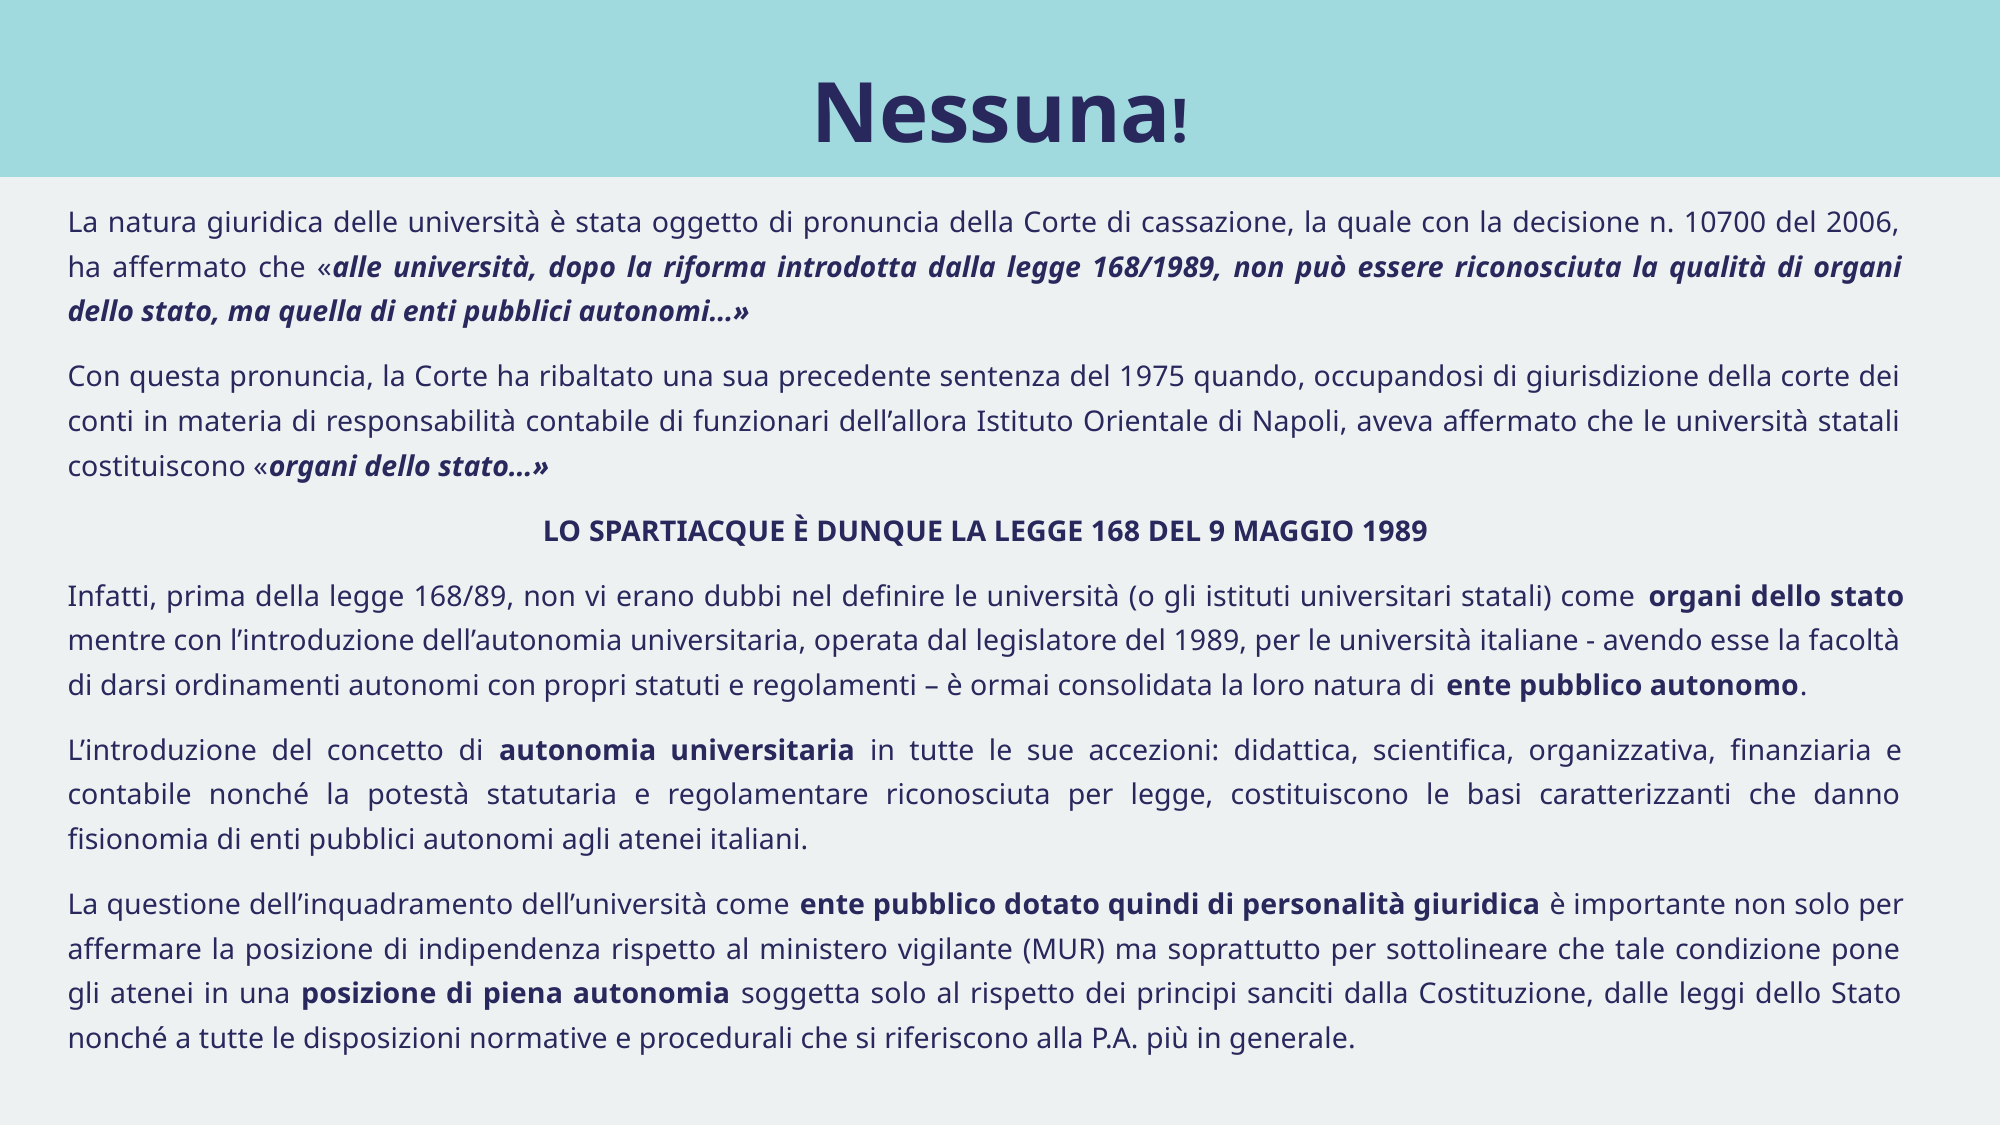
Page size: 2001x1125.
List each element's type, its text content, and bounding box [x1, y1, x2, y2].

title Nessuna! [533, 56, 1467, 169]
list La natura giuridica delle università è stata oggetto di pronuncia della Corte di cassazione, la quale con la decisione n. 10700 del 2006, ha affermato che «alle università, dopo la riforma introdotta dalla legge 168/1989, non può essere riconosciuta la qualità di organi dello stato, ma quella di enti pubblici autonomi…» Con questa pronuncia, la Corte ha ribaltato una sua precedente sentenza del 1975 quando, occupandosi di giurisdizione della corte dei conti in materia di responsabilità contabile di funzionari dell’allora Istituto Orientale di Napoli, aveva affermato che le università statali costituiscono «organi dello stato…» LO SPARTIACQUE È DUNQUE LA LEGGE 168 DEL 9 MAGGIO 1989 Infatti, prima della legge 168/89, non vi erano dubbi nel definire le università (o gli istituti universitari statali) come organi dello stato mentre con l’introduzione dell’autonomia universitaria, operata dal legislatore del 1989, per le università italiane - avendo esse la facoltà di darsi ordinamenti autonomi con propri statuti e regolamenti – è ormai consolidata la loro natura di ente pubblico autonomo. L’introduzione del concetto di autonomia universitaria in tutte le sue accezioni: didattica, scientifica, organizzativa, finanziaria e contabile nonché la potestà statutaria e regolamentare riconosciuta per legge, costituiscono le basi caratterizzanti che danno fisionomia di enti pubblici autonomi agli atenei italiani. La questione dell’inquadramento dell’università come ente pubblico dotato quindi di personalità giuridica è importante non solo per affermare la posizione di indipendenza rispetto al ministero vigilante (MUR) ma soprattutto per sottolineare che tale condizione pone gli atenei in una posizione di piena autonomia soggetta solo al rispetto dei principi sanciti dalla Costituzione, dalle leggi dello Stato nonché a tutte le disposizioni normative e procedurali che si riferiscono alla P.A. più in generale. [52, 186, 1921, 1106]
